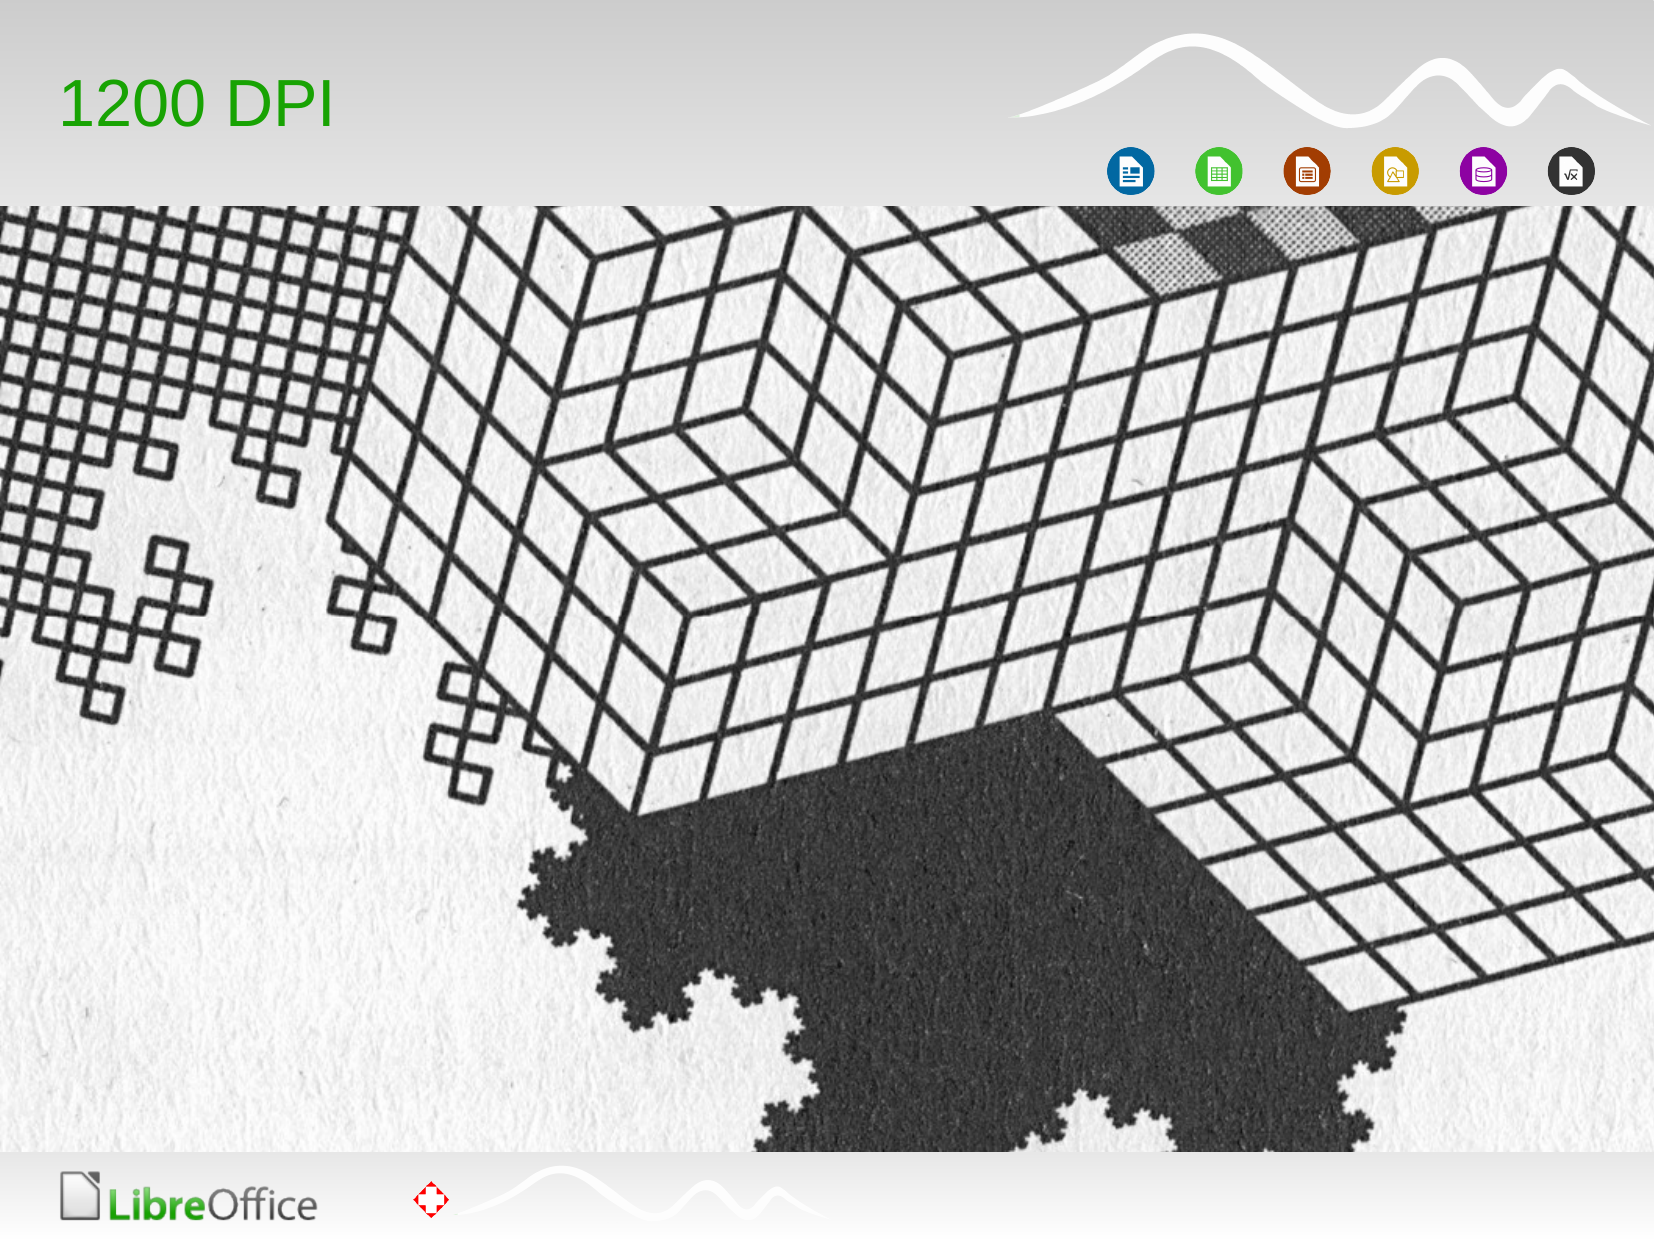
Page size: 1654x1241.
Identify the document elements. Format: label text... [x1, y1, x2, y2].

picture [0, 206, 1654, 1240]
title 1200 DPI [59, 29, 1034, 178]
picture [1034, 29, 1654, 131]
picture [413, 1163, 833, 1223]
picture [1107, 147, 1595, 195]
